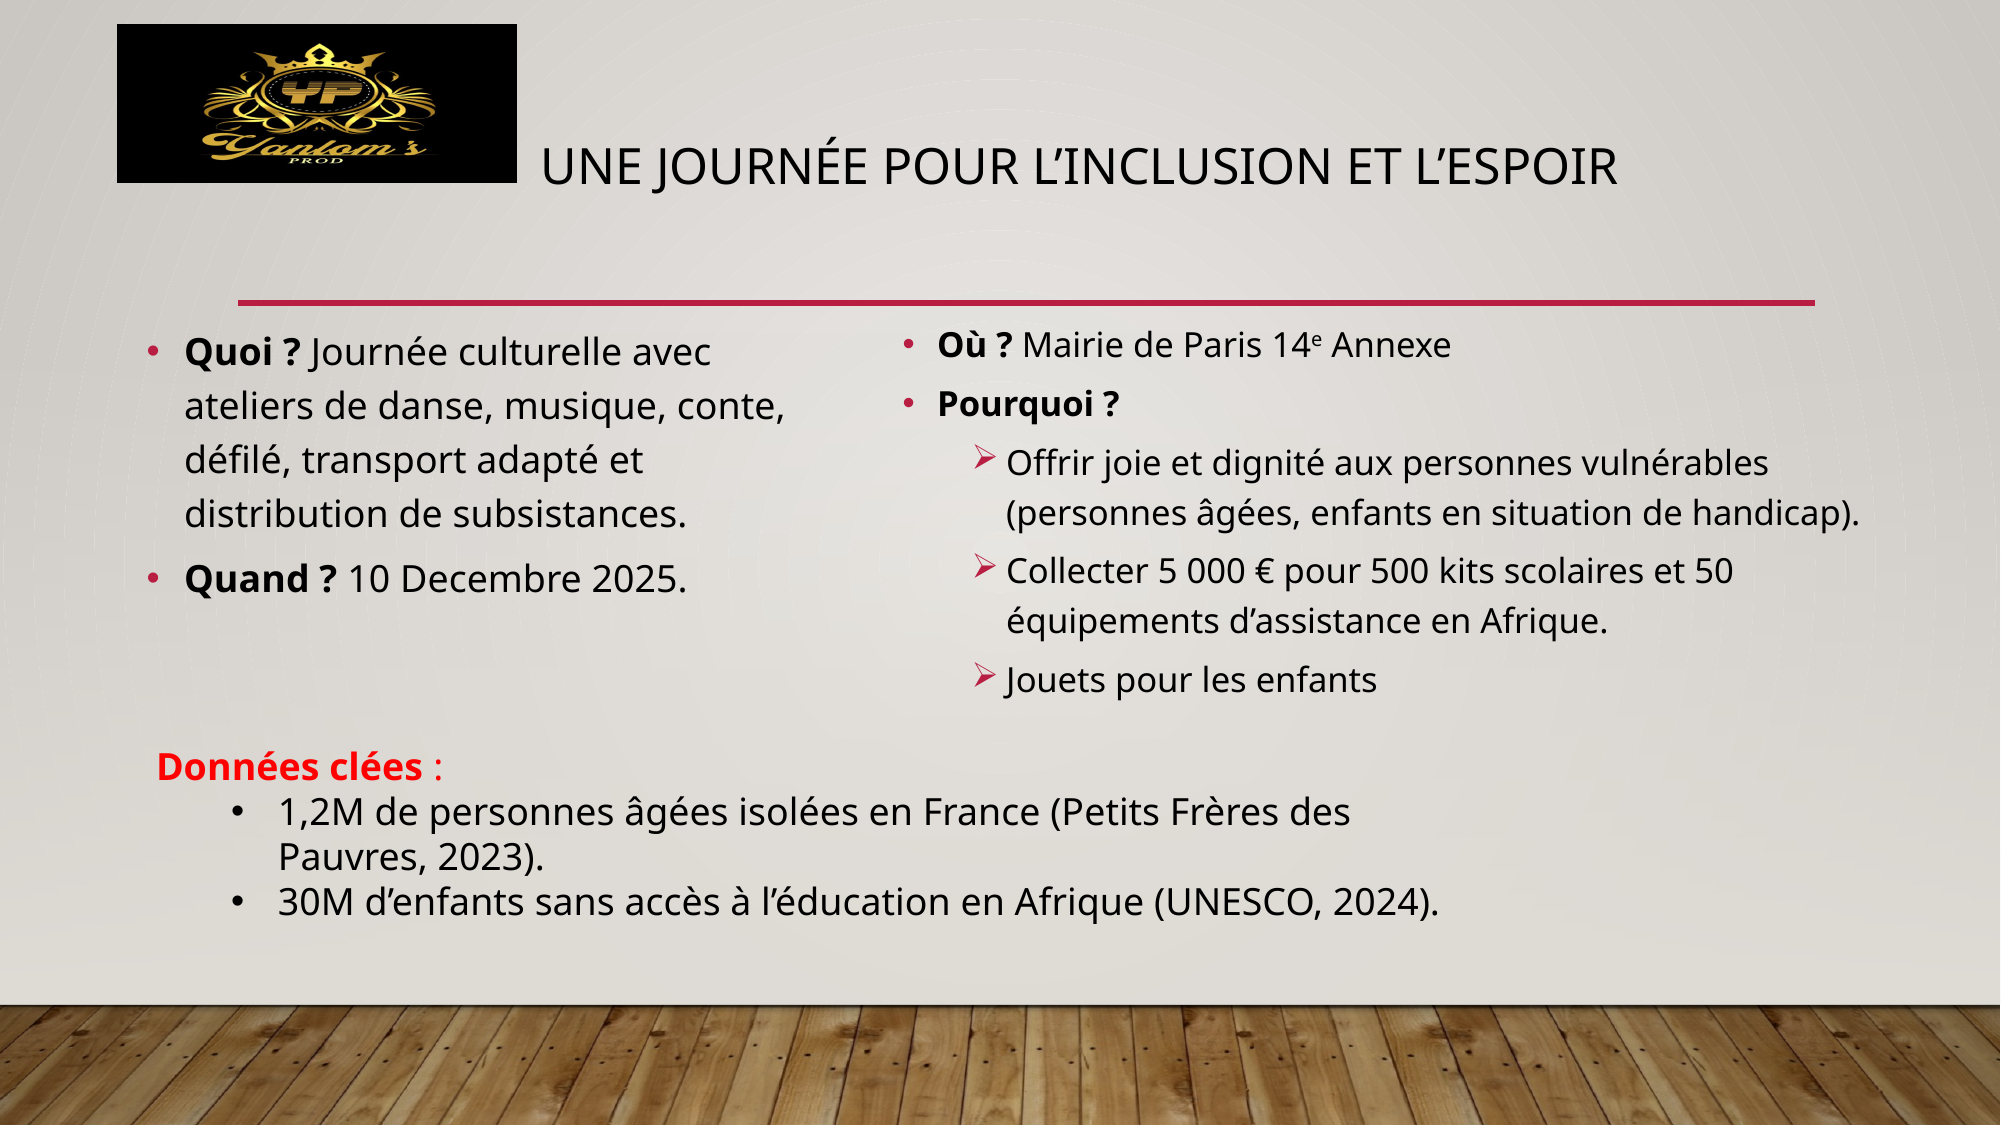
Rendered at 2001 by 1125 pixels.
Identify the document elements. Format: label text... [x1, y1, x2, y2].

picture [0, 1005, 2000, 1125]
picture [117, 24, 517, 183]
title Une Journée pour l’Inclusion et l’Espoir [291, 133, 1868, 232]
list Quoi ? Journée culturelle avec ateliers de danse, musique, conte, défilé, transport adapté et distribution de subsistances. Quand ? 10 Decembre 2025. [56, 251, 818, 662]
text_box Données clées : 1,2M de personnes âgées isolées en France (Petits Frères des Pauvres, 2023). 30M d’enfants sans accès à l’éducation en Afrique (UNESCO, 2024). [141, 735, 1508, 931]
list Où ? Mairie de Paris 14e Annexe Pourquoi ? Offrir joie et dignité aux personnes vulnérables (personnes âgées, enfants en situation de handicap). Collecter 5 000 € pour 500 kits scolaires et 50 équipements d’assistance en Afrique. Jouets pour les enfants [818, 251, 1911, 714]
